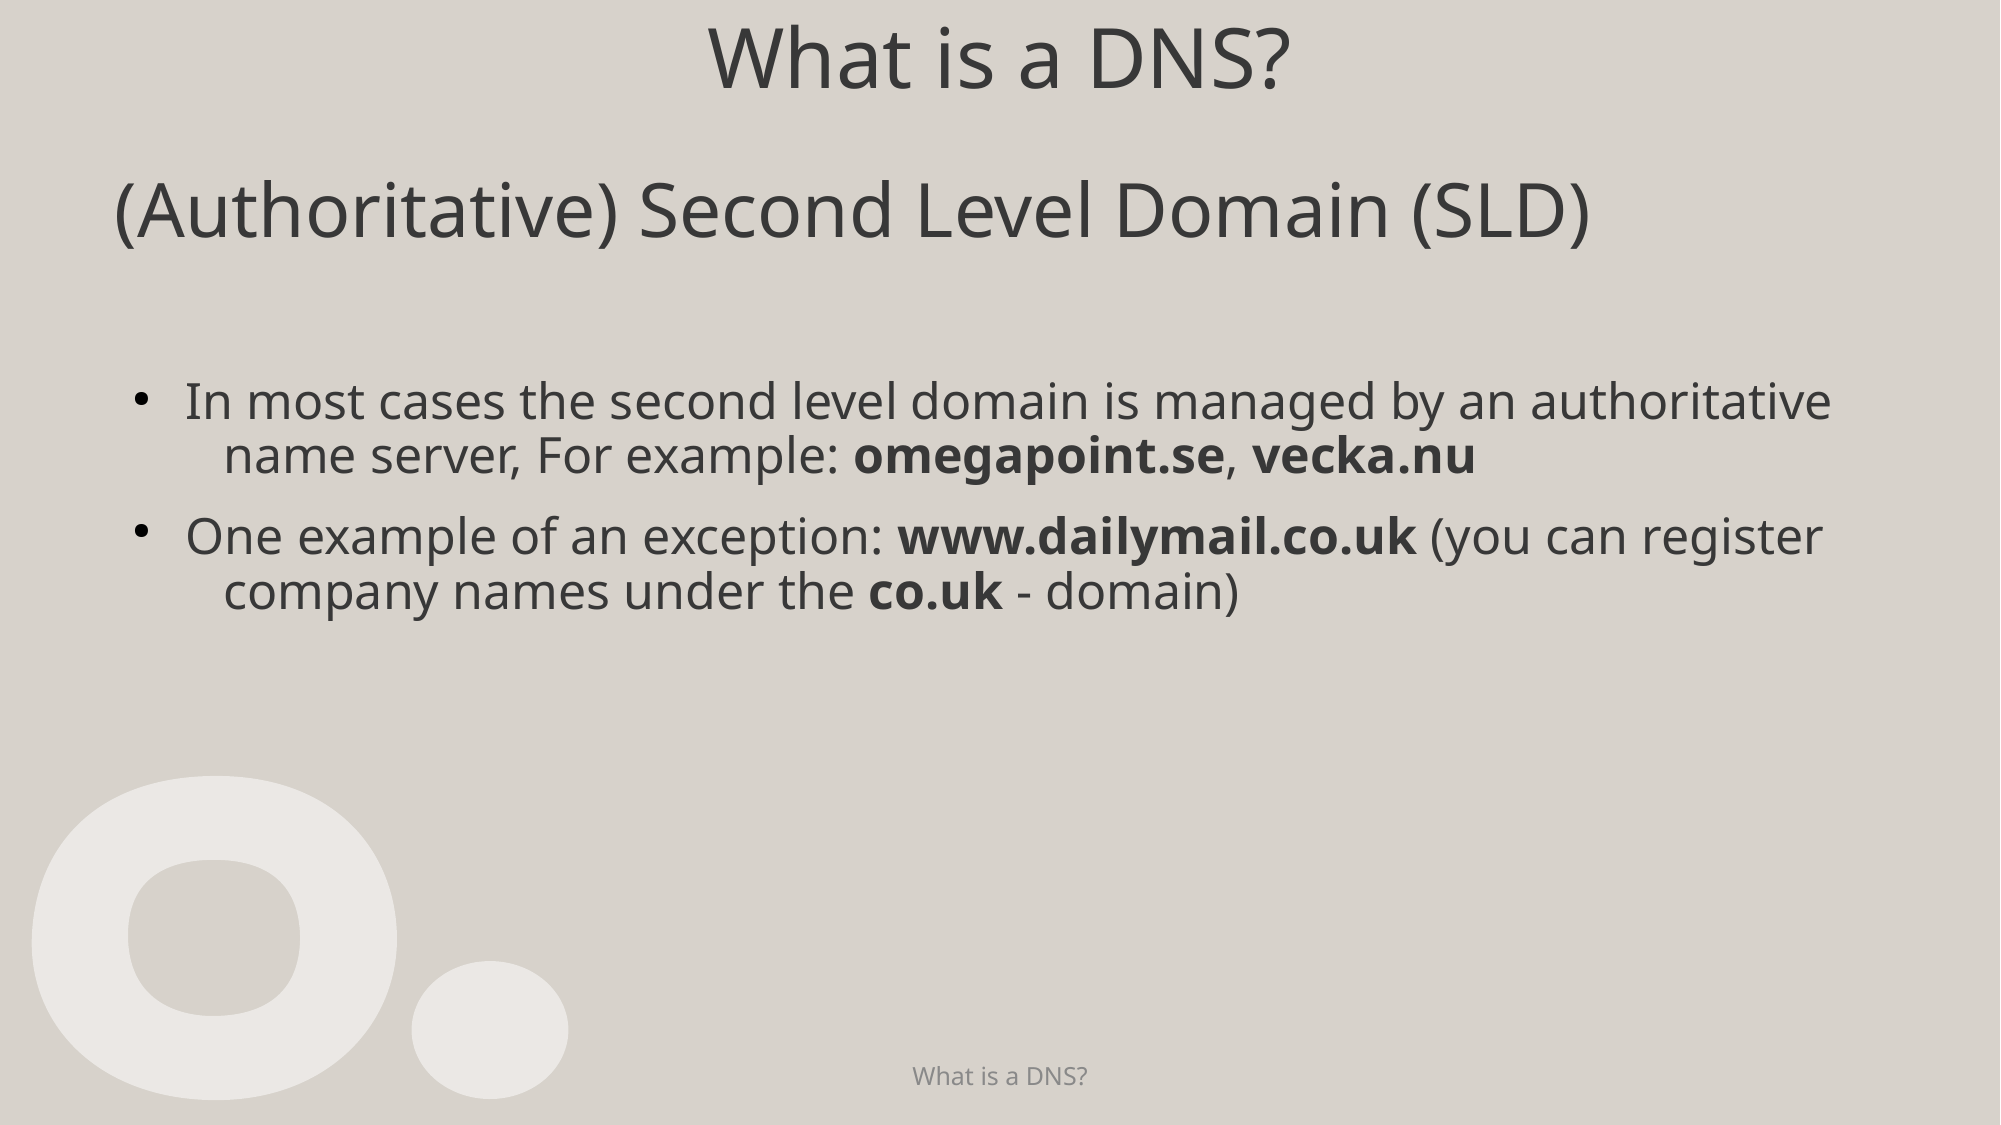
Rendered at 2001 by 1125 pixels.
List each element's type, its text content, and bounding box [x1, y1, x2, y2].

footer What is a DNS? [662, 1045, 1338, 1105]
list (Authoritative) Second Level Domain (SLD) In most cases the second level domain is managed by an authoritative name server, For example: omegapoint.se, vecka.nu One example of an exception: www.dailymail.co.uk (you can register company names under the co.uk - domain) [99, 165, 1890, 969]
title What is a DNS? [0, 5, 2000, 119]
